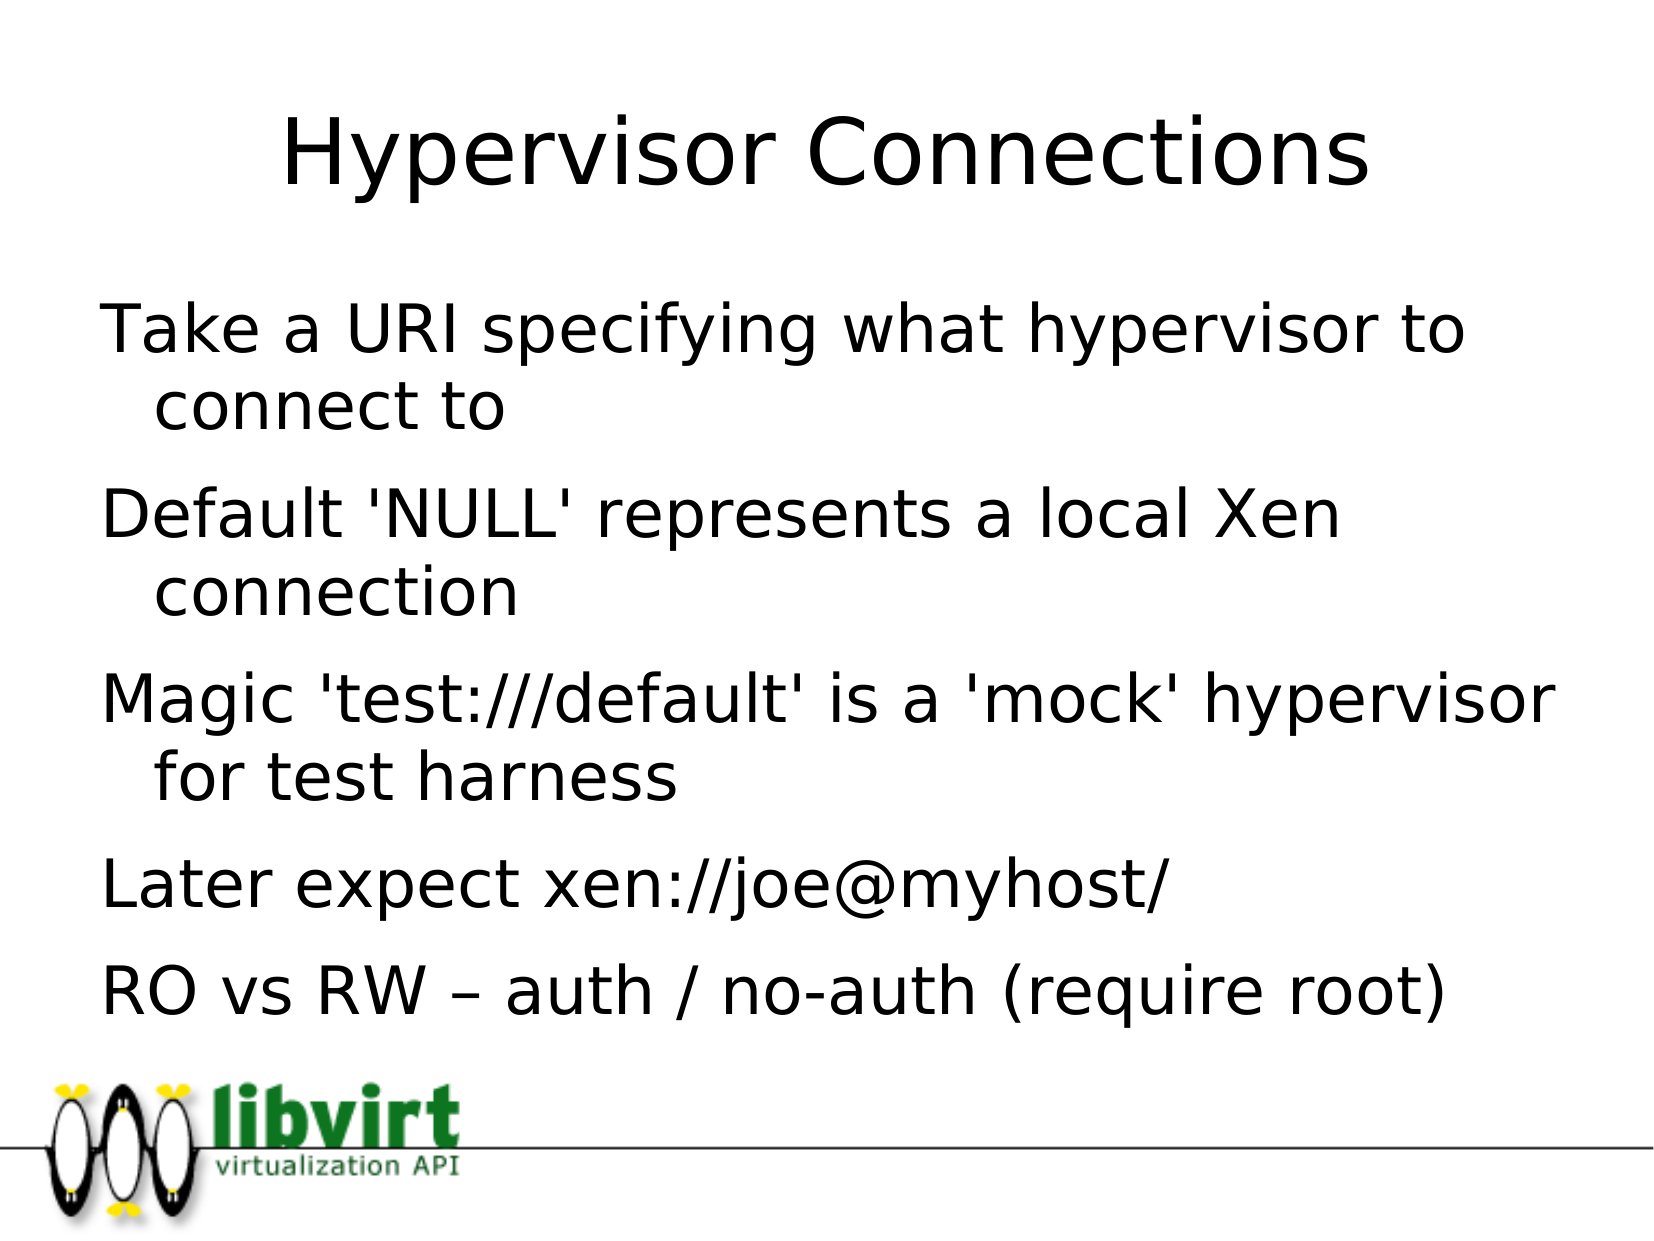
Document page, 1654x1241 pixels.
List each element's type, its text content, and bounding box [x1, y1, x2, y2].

title Hypervisor Connections [82, 49, 1571, 257]
list Take a URI specifying what hypervisor to connect to Default 'NULL' represents a local Xen connection Magic 'test:///default' is a 'mock' hypervisor for test harness Later expect xen://joe@myhost/ RO vs RW – auth / no-auth (require root) [82, 290, 1571, 1076]
picture [0, 1076, 1654, 1241]
